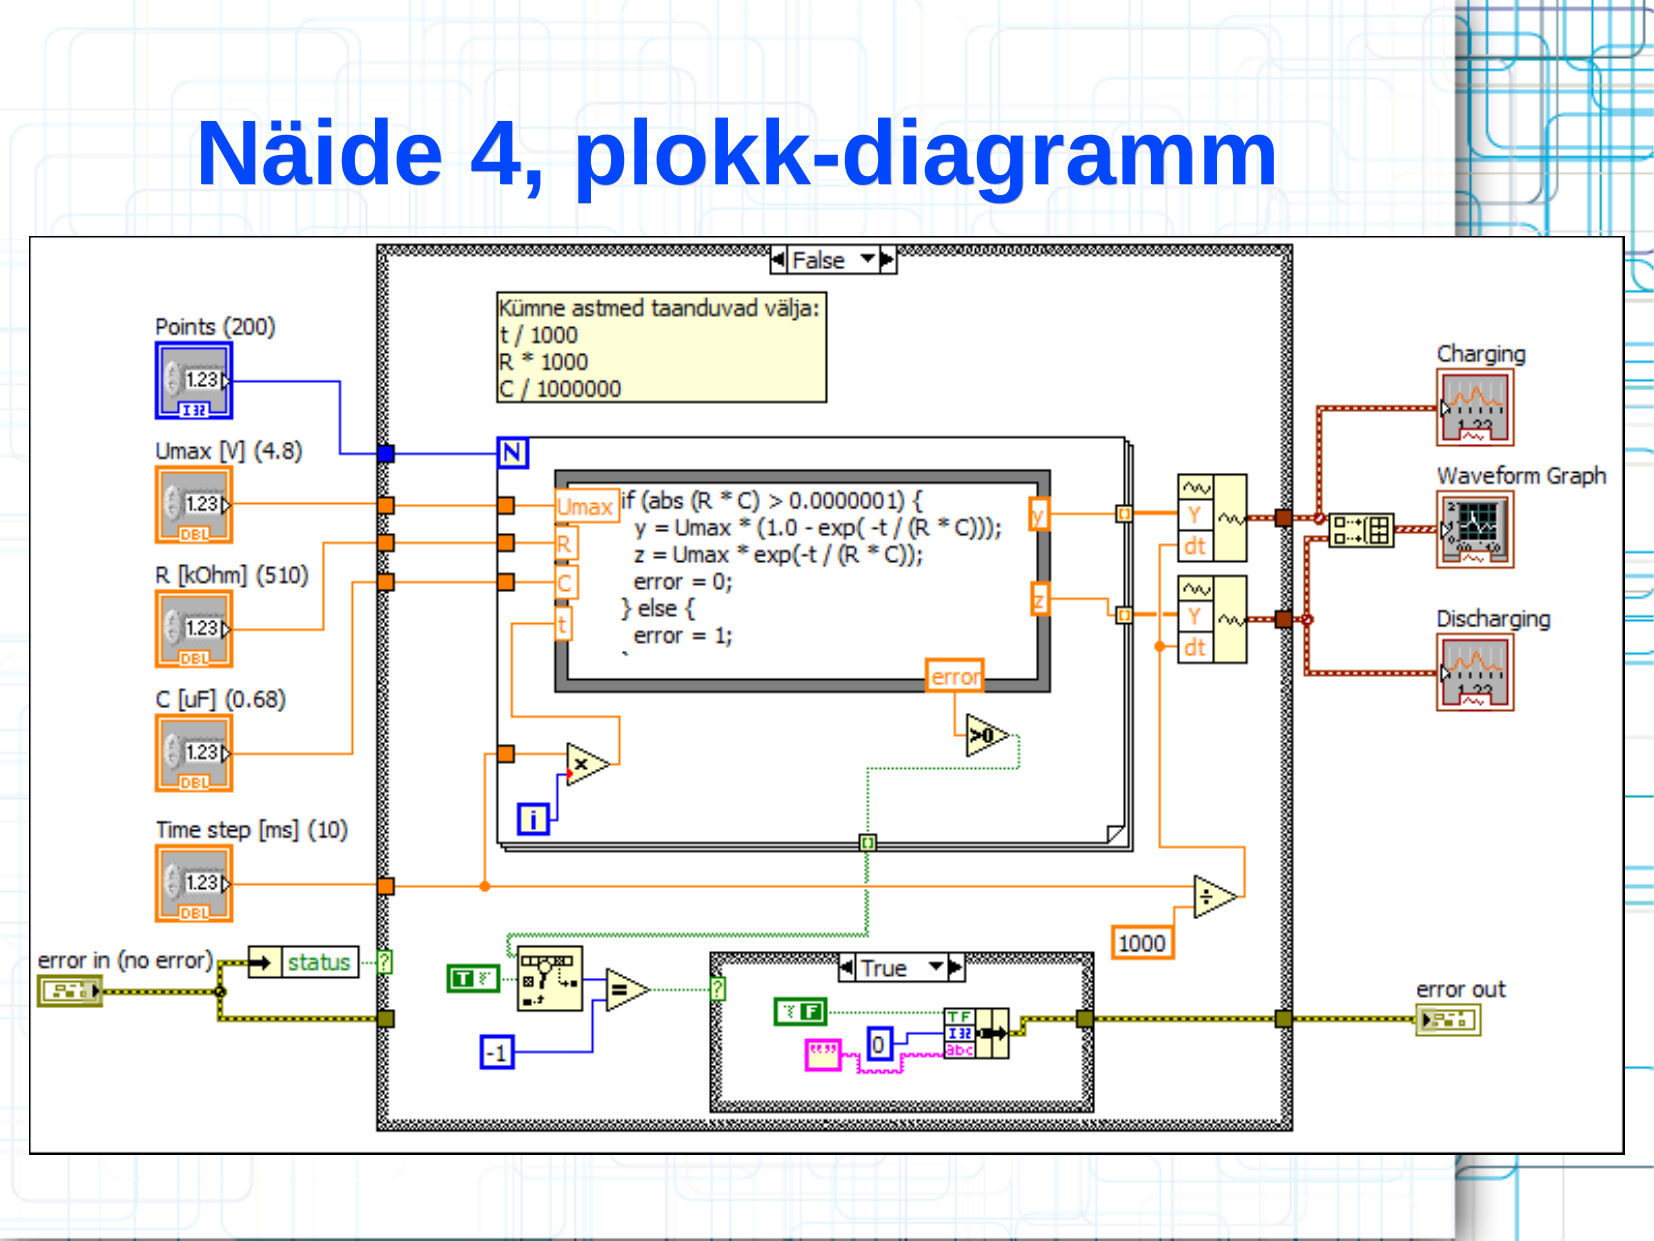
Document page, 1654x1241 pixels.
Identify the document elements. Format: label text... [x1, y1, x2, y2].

picture [0, 0, 1654, 1241]
title Näide 4, plokk-diagramm [59, 56, 1418, 236]
